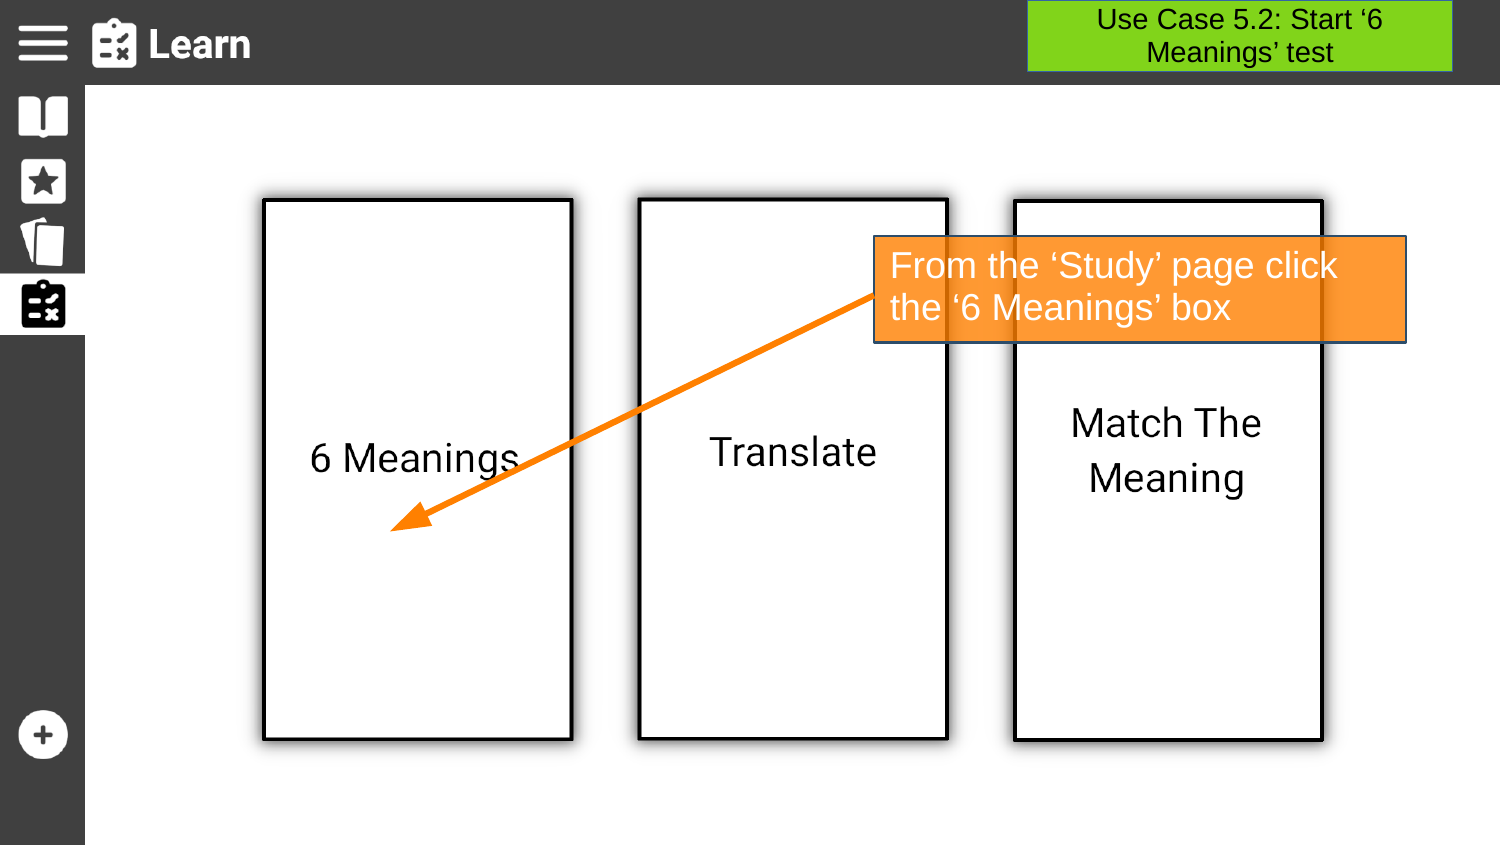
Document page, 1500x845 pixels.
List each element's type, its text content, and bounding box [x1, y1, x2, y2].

text_box Use Case 5.2: Start ‘6 Meanings’ test [1027, 0, 1453, 72]
text_box From the ‘Study’ page click the ‘6 Meanings’ box [874, 236, 1406, 343]
picture [0, 0, 1500, 845]
